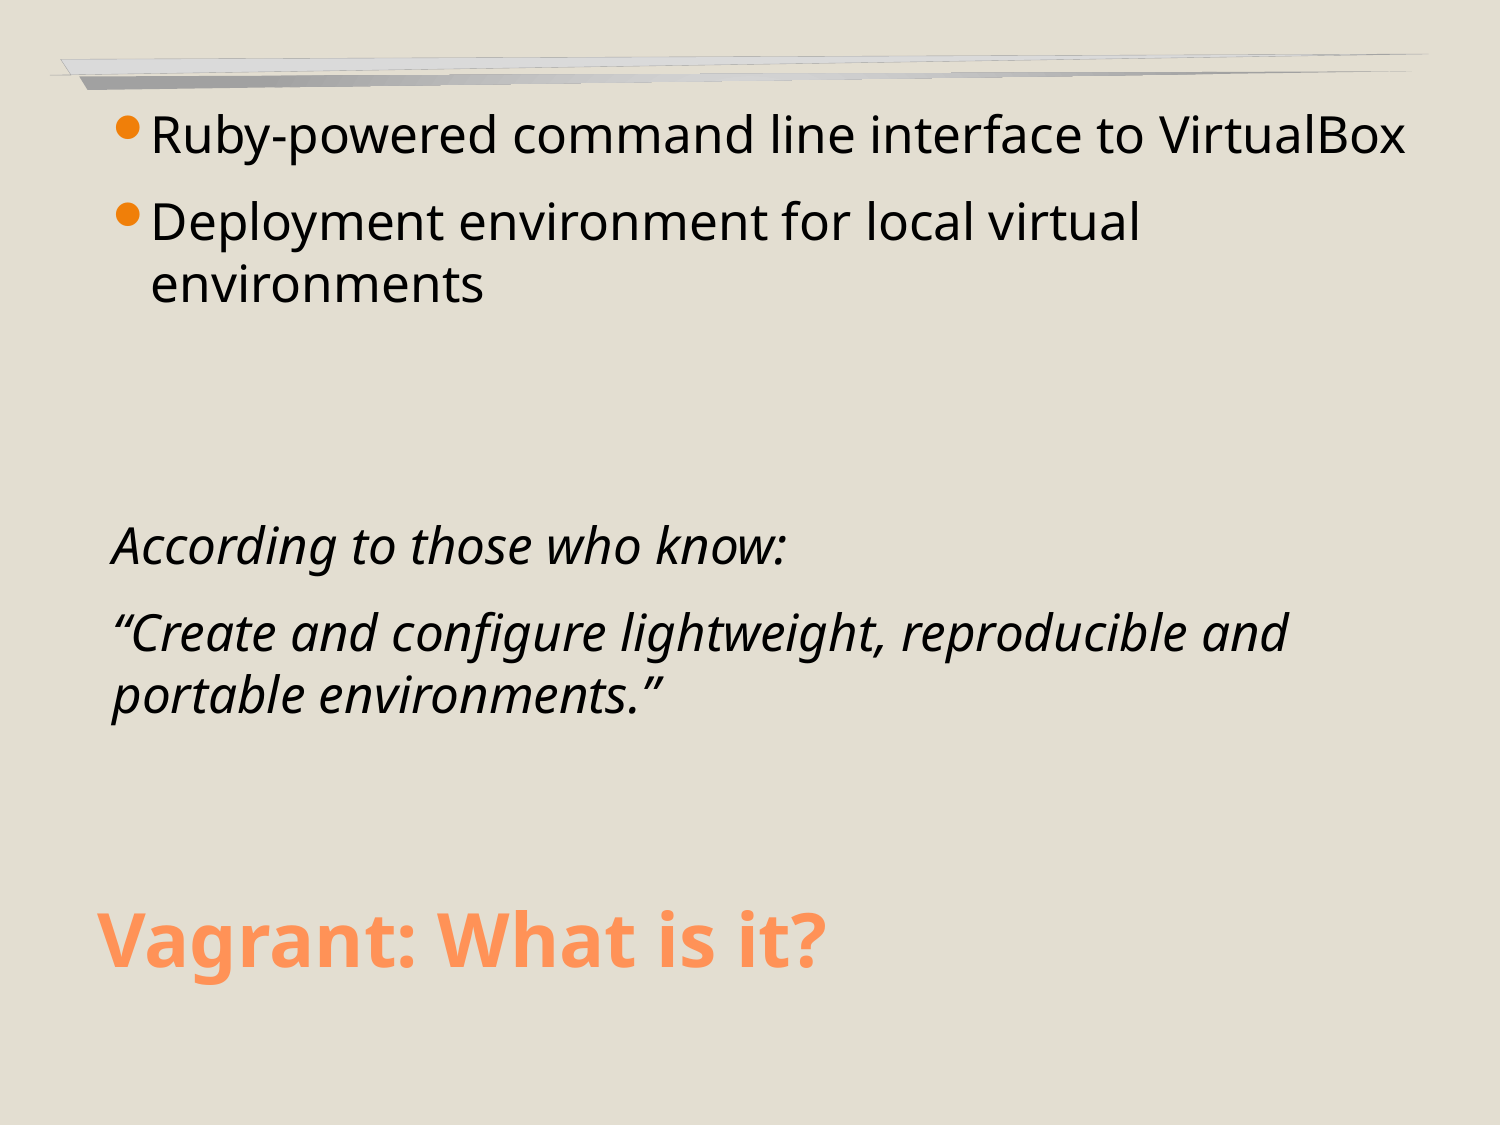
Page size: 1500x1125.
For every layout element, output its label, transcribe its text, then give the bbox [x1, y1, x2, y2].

list Ruby-powered command line interface to VirtualBox Deployment environment for local virtual environments According to those who know: “Create and configure lightweight, reproducible and portable environments.” [82, 86, 1425, 774]
title Vagrant: What is it? [82, 817, 1425, 990]
